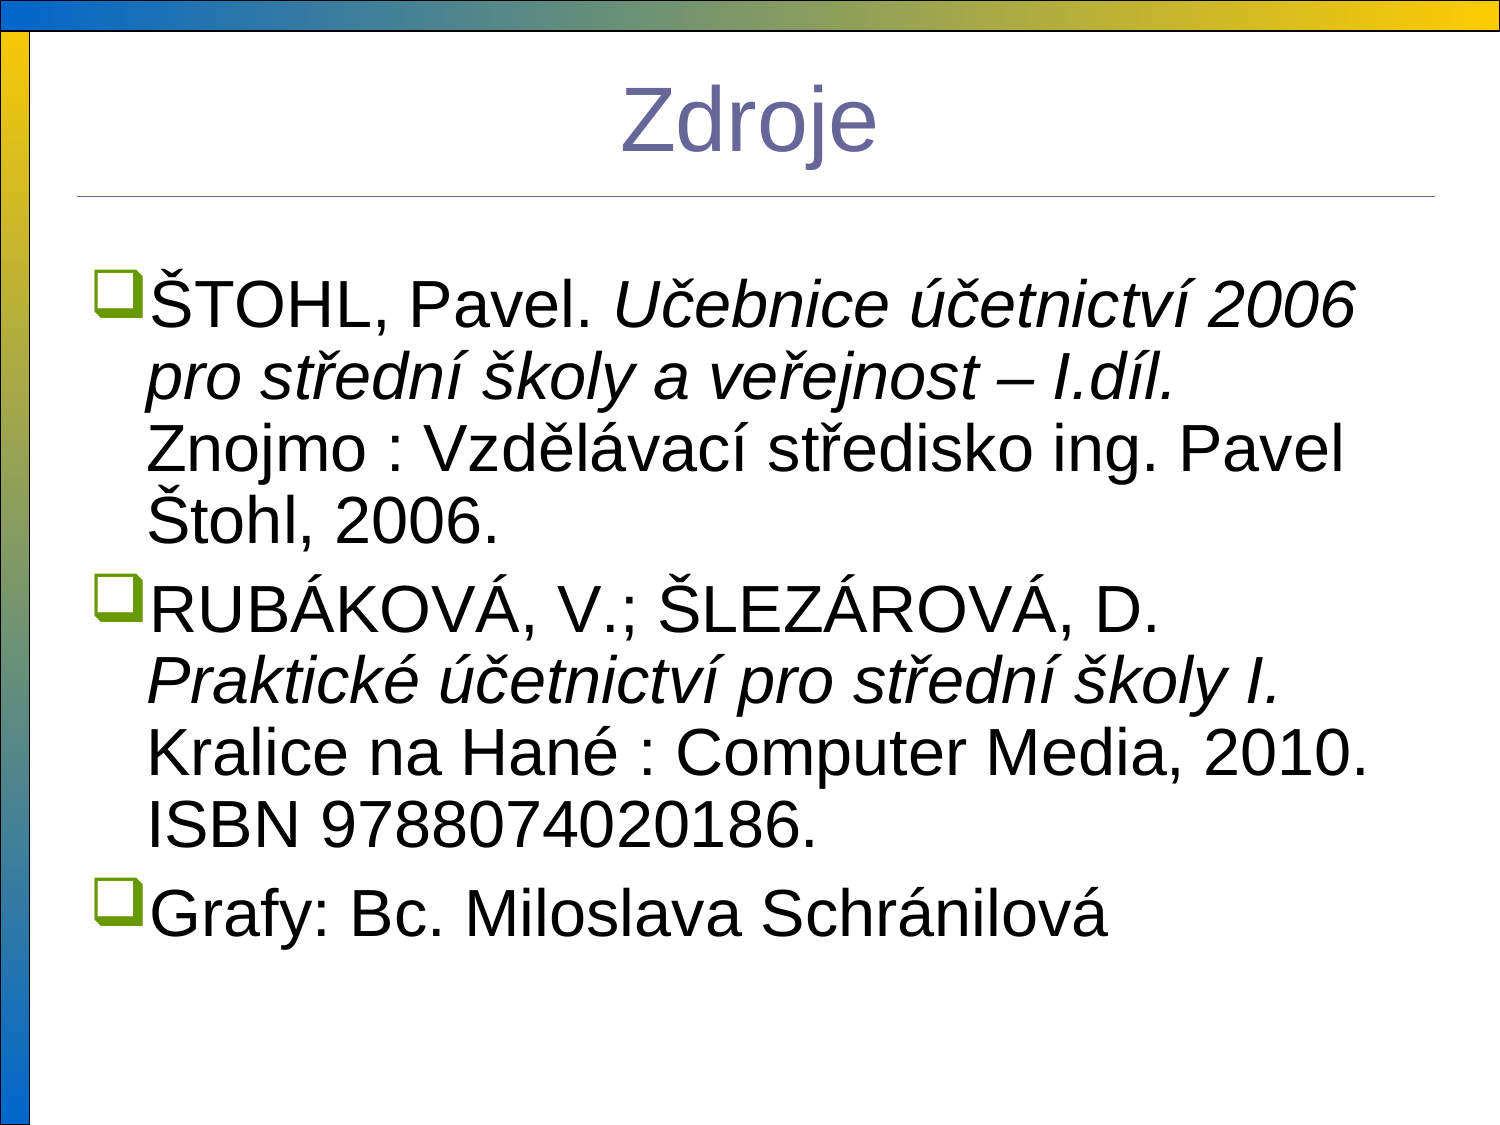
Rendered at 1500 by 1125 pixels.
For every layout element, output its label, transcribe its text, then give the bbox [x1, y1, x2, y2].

text_box [0, 0, 1500, 1125]
title Zdroje [75, 45, 1426, 185]
list ŠTOHL, Pavel. Učebnice účetnictví 2006 pro střední školy a veřejnost – I.díl. Znojmo : Vzdělávací středisko ing. Pavel Štohl, 2006. RUBÁKOVÁ, V.; ŠLEZÁROVÁ, D. Praktické účetnictví pro střední školy I. Kralice na Hané : Computer Media, 2010. ISBN 9788074020186. Grafy: Bc. Miloslava Schránilová [75, 262, 1426, 1050]
